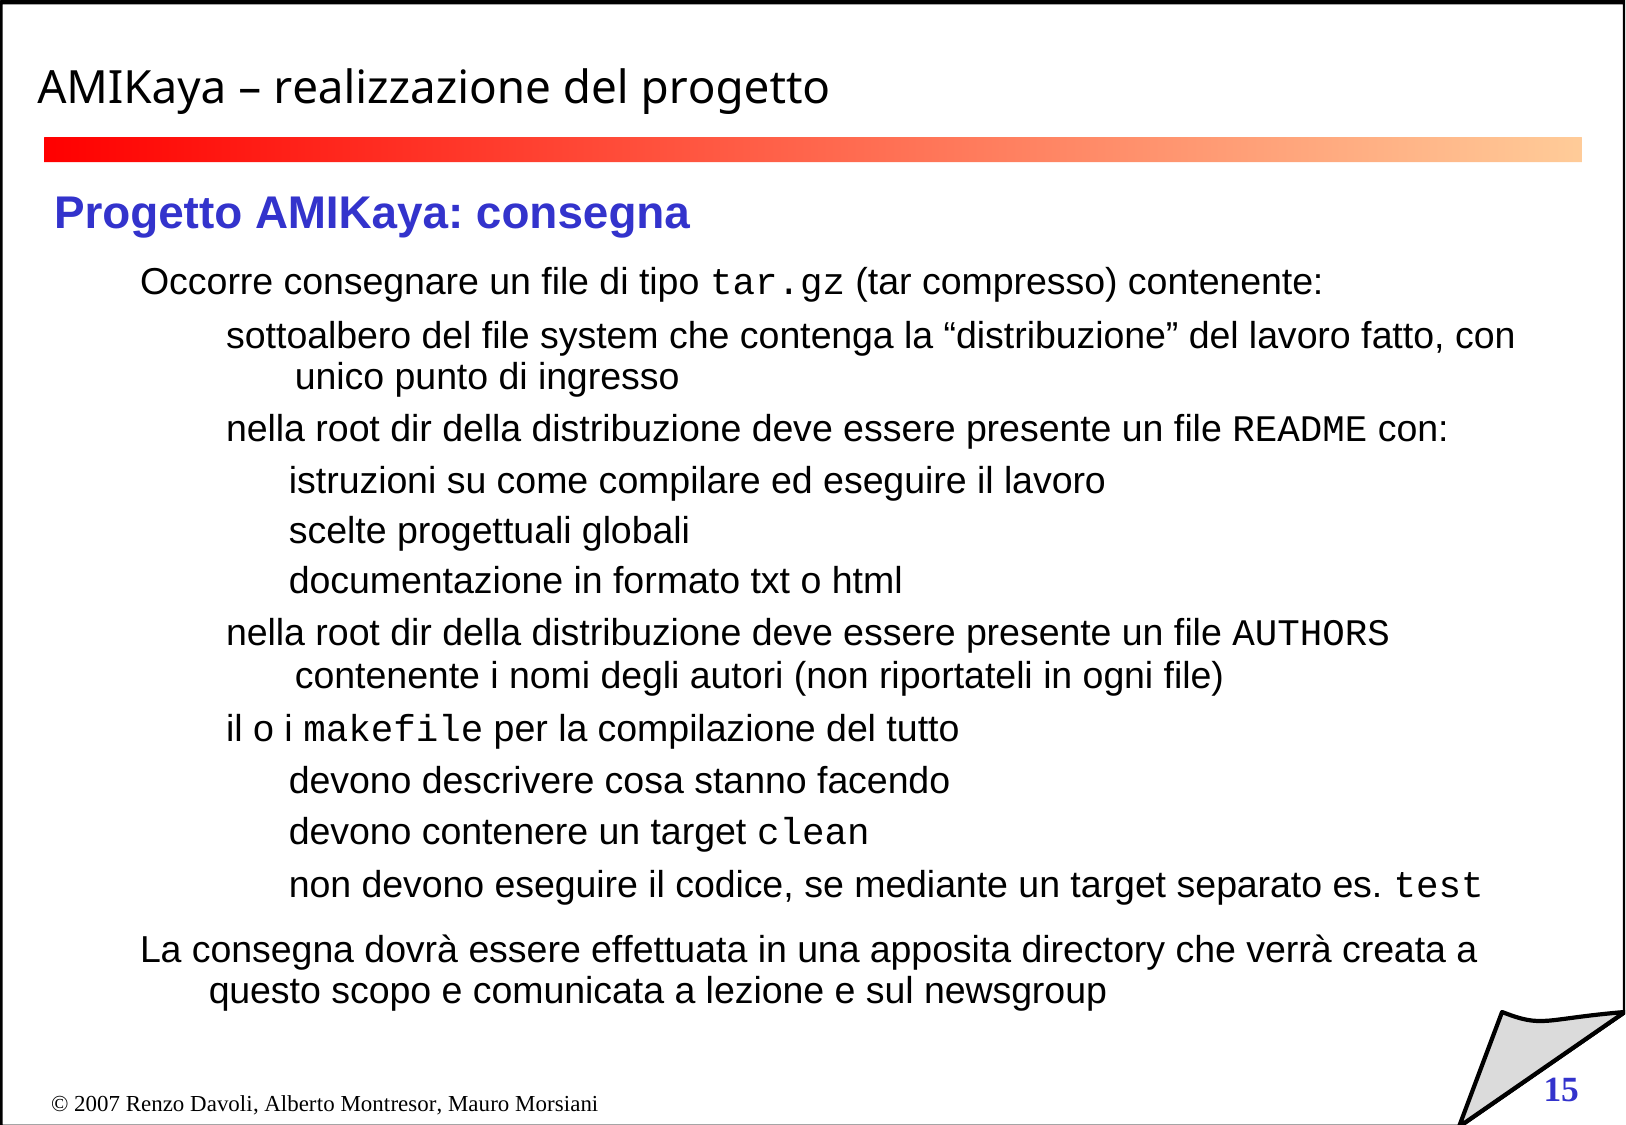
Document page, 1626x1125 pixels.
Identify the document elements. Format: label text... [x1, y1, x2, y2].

title AMIKaya – realizzazione del progetto [37, 44, 1588, 131]
list Progetto AMIKaya: consegna Occorre consegnare un file di tipo tar.gz (tar compresso) contenente: sottoalbero del file system che contenga la “distribuzione” del lavoro fatto, con unico punto di ingresso nella root dir della distribuzione deve essere presente un file README con: istruzioni su come compilare ed eseguire il lavoro scelte progettuali globali documentazione in formato txt o html nella root dir della distribuzione deve essere presente un file AUTHORS contenente i nomi degli autori (non riportateli in ogni file) il o i makefile per la compilazione del tutto devono descrivere cosa stanno facendo devono contenere un target clean non devono eseguire il codice, se mediante un target separato es. test La consegna dovrà essere effettuata in una apposita directory che verrà creata a questo scopo e comunicata a lezione e sul newsgroup [54, 187, 1571, 1095]
